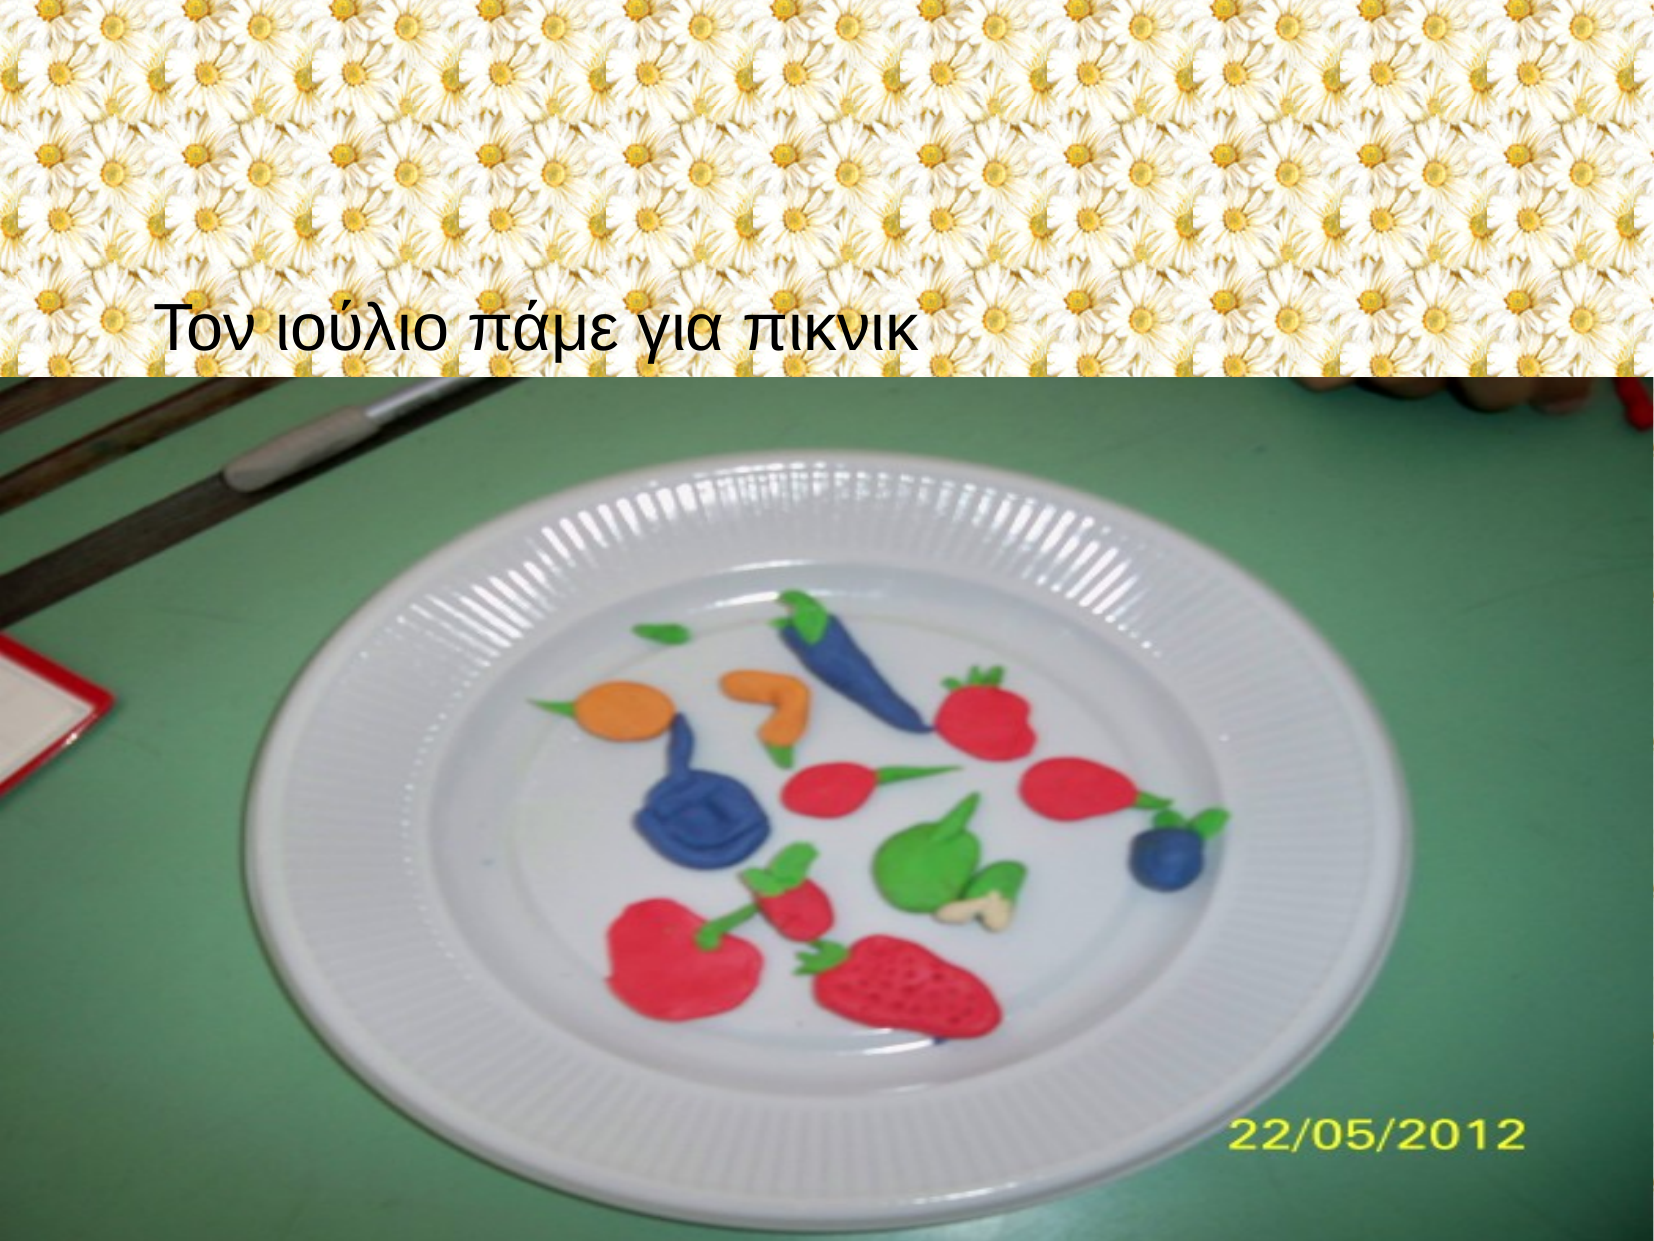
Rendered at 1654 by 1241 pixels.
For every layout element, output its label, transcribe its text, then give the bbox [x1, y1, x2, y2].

title ΙΟΥΛΙΟΣ [0, 0, 981, 65]
list Τον ιούλιο πάμε για πικνικ [82, 290, 1538, 377]
picture [0, 0, 1654, 1241]
